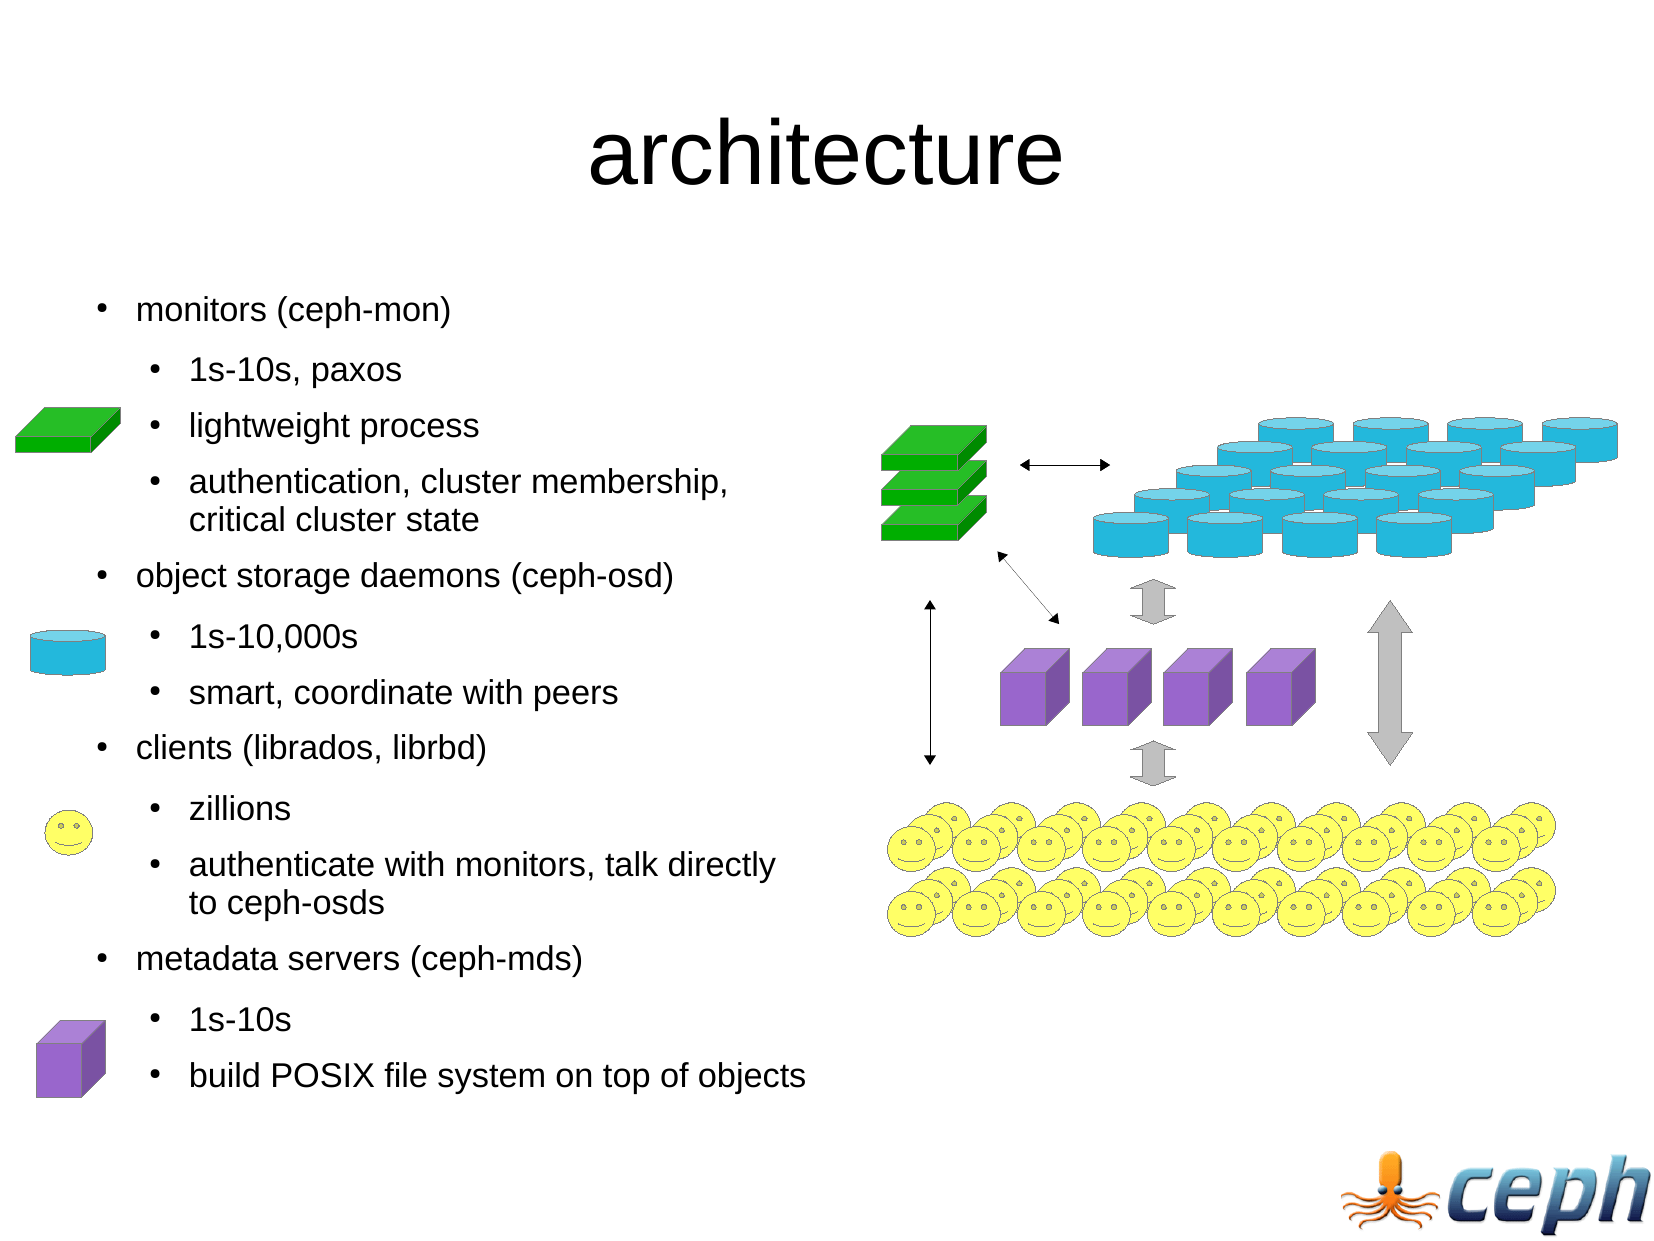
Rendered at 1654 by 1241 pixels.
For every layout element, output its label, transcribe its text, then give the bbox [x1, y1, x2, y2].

text_box [1082, 648, 1152, 726]
text_box [36, 1020, 106, 1098]
text_box [1163, 648, 1233, 726]
text_box [1130, 579, 1176, 625]
title architecture [82, 49, 1571, 257]
text_box [887, 802, 1556, 872]
text_box [881, 425, 987, 471]
text_box [44, 810, 93, 856]
text_box [1000, 648, 1070, 726]
picture [1335, 1151, 1651, 1239]
text_box [15, 407, 121, 453]
text_box [1093, 424, 1618, 558]
text_box [1246, 648, 1316, 726]
text_box [887, 867, 1556, 937]
text_box [30, 636, 106, 676]
text_box [881, 460, 987, 506]
text_box [881, 495, 987, 541]
list monitors (ceph-mon) 1s-10s, paxos lightweight process authentication, cluster membership, critical cluster state object storage daemons (ceph-osd) 1s-10,000s smart, coordinate with peers clients (librados, librbd) zillions authenticate with monitors, talk directly to ceph-osds metadata servers (ceph-mds) 1s-10s build POSIX file system on top of objects [82, 290, 809, 1109]
text_box [1130, 740, 1176, 786]
text_box [1367, 600, 1413, 766]
